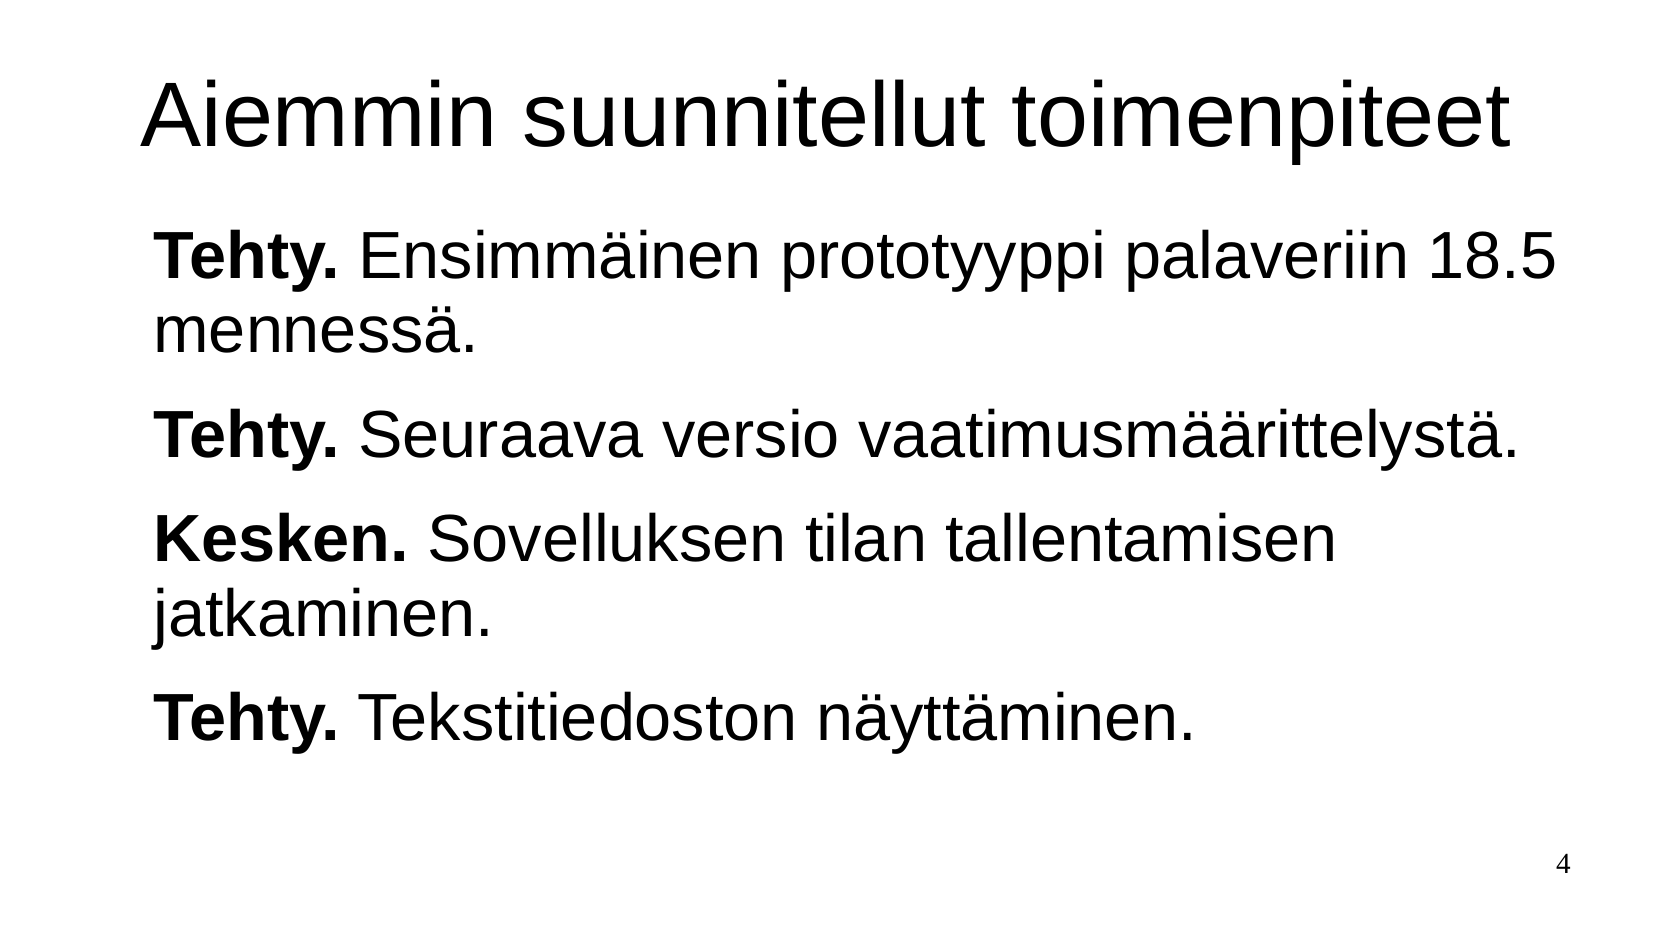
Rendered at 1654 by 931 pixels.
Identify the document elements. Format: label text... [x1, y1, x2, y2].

list Tehty. Ensimmäinen prototyyppi palaveriin 18.5 mennessä. Tehty. Seuraava versio vaatimusmäärittelystä. Kesken. Sovelluksen tilan tallentamisen jatkaminen. Tehty. Tekstitiedoston näyttäminen. [82, 217, 1571, 758]
title Aiemmin suunnitellut toimenpiteet [82, 37, 1571, 193]
